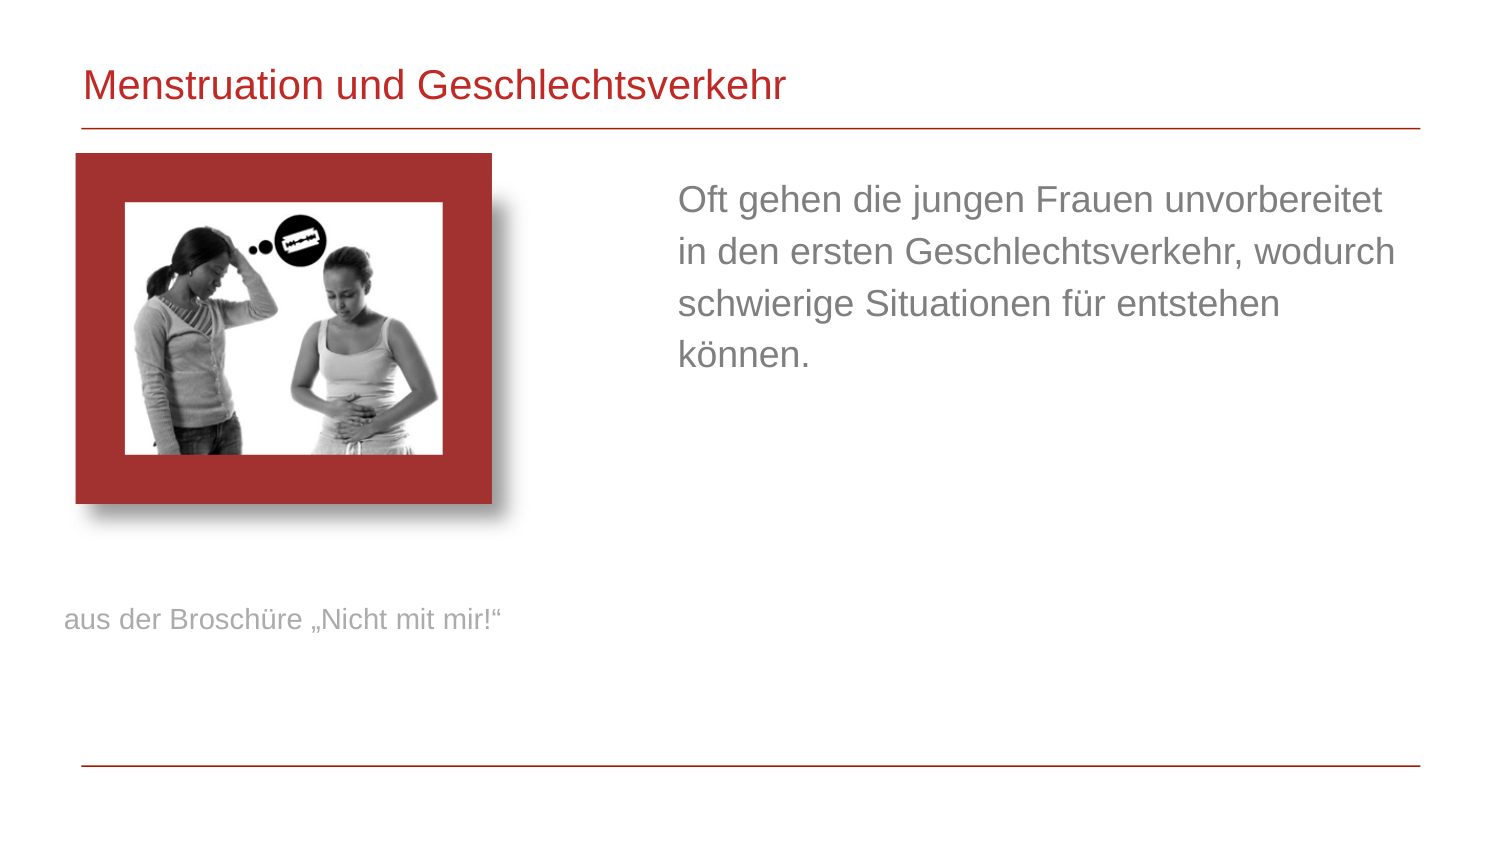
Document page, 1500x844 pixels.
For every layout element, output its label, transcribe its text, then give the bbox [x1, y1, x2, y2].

text_box aus der Broschüre „Nicht mit mir!“ [48, 580, 535, 662]
text_box Menstruation und Geschlechtsverkehr [67, 43, 1078, 117]
picture [62, 153, 535, 547]
text_box Oft gehen die jungen Frauen unvorbereitet in den ersten Geschlechtsverkehr, wodurch schwierige Situationen für entstehen können. [662, 153, 1437, 742]
